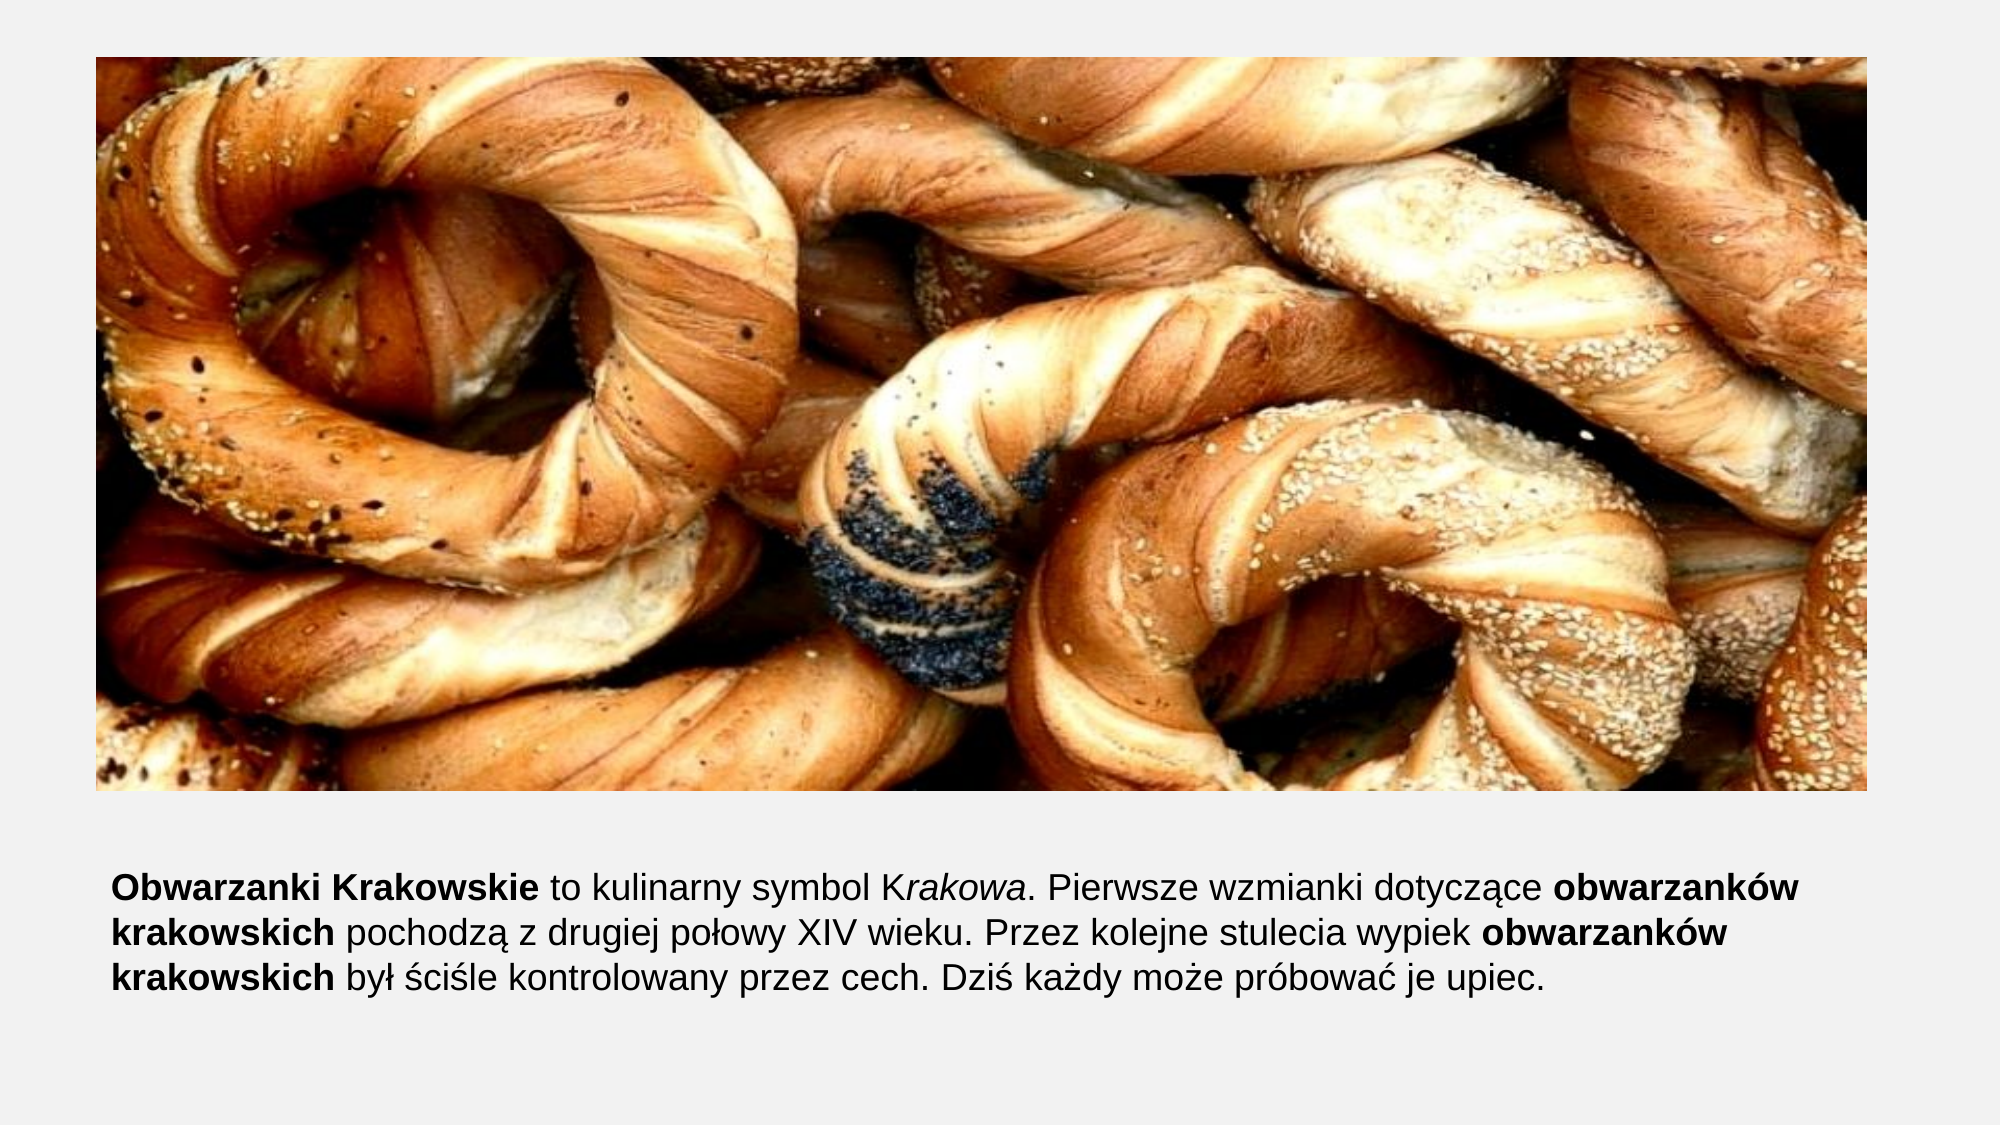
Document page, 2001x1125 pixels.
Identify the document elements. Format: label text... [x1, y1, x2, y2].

picture [96, 57, 1867, 791]
text_box Obwarzanki Krakowskie to kulinarny symbol Krakowa. Pierwsze wzmianki dotyczące obwarzanków krakowskich pochodzą z drugiej połowy XIV wieku. Przez kolejne stulecia wypiek obwarzanków krakowskich był ściśle kontrolowany przez cech. Dziś każdy może próbować je upiec. [96, 855, 1836, 1006]
